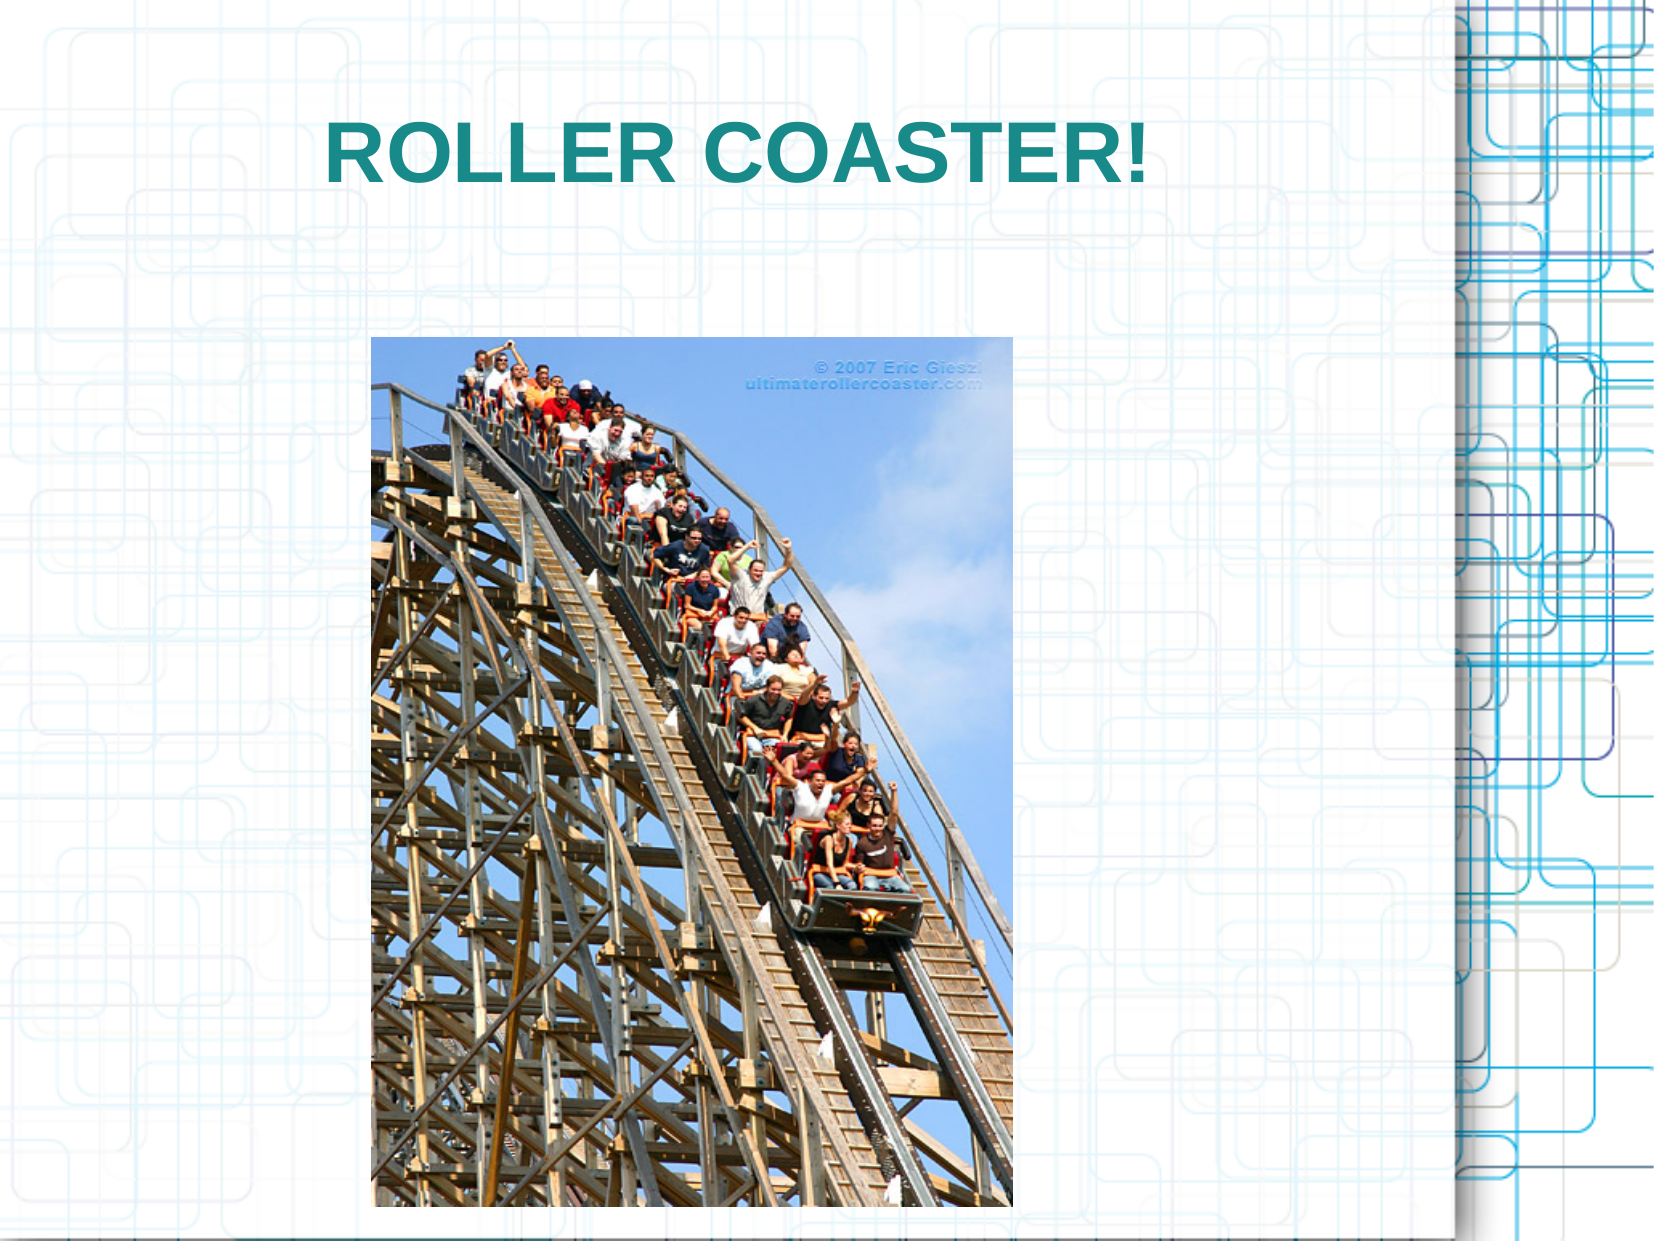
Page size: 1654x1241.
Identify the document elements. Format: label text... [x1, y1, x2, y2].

title ROLLER COASTER! [59, 49, 1418, 257]
picture [0, 0, 1654, 1241]
